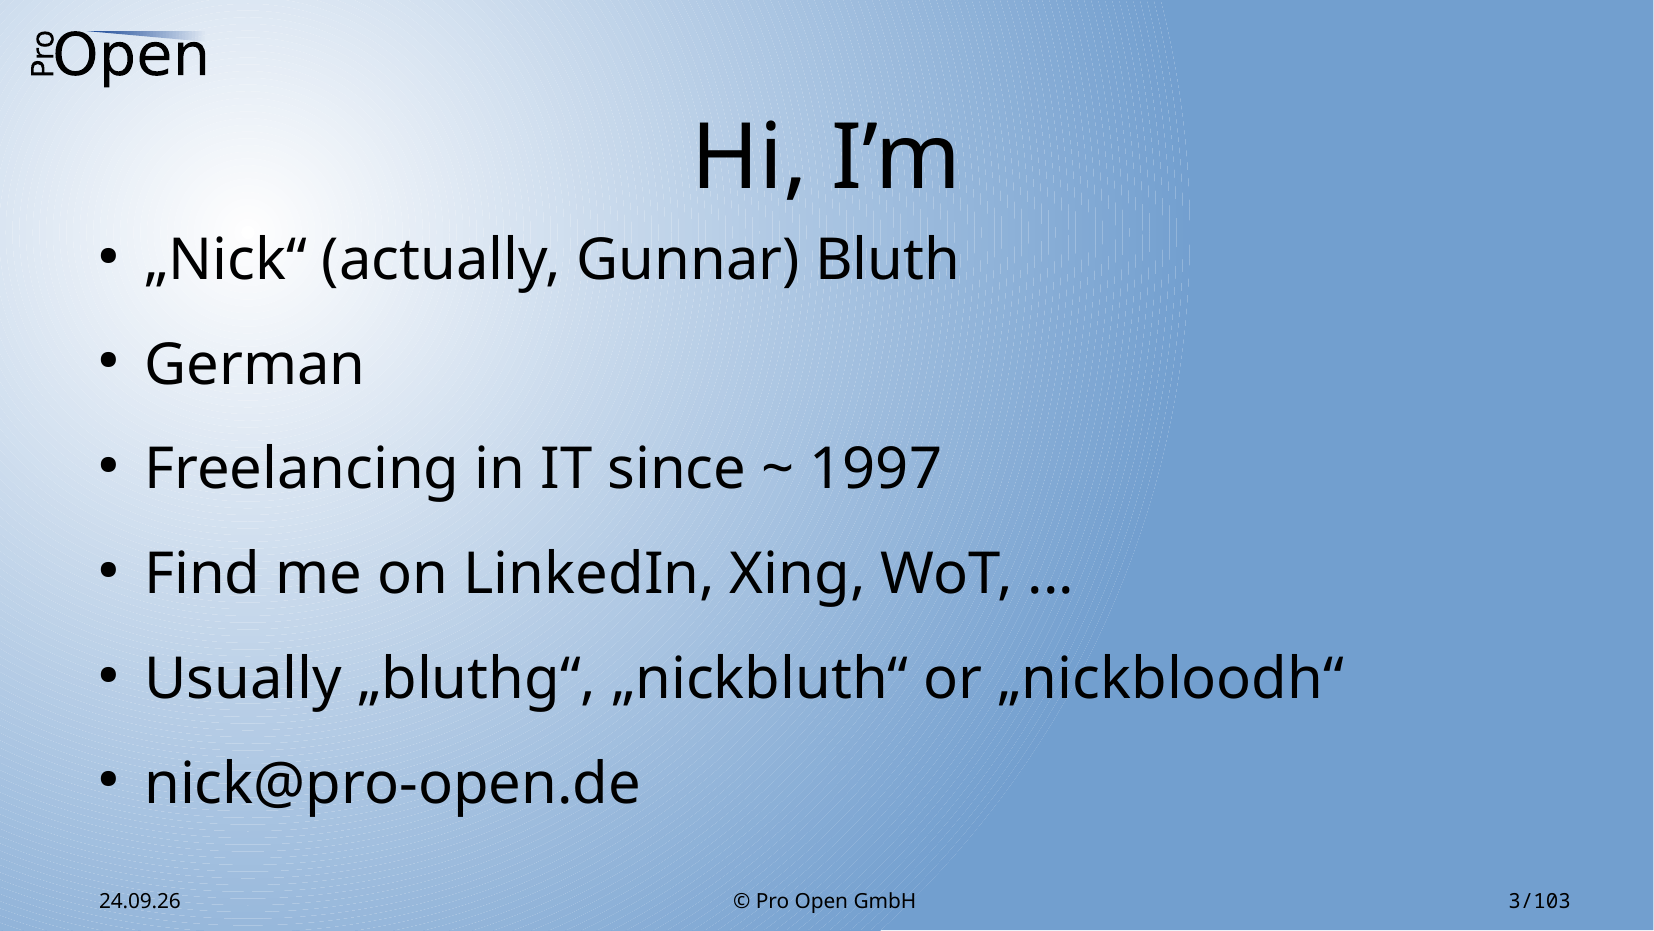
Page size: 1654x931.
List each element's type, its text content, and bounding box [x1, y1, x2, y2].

title Hi, I’m [82, 88, 1571, 217]
list „Nick“ (actually, Gunnar) Bluth German Freelancing in IT since ~ 1997 Find me on LinkedIn, Xing, WoT, ... Usually „bluthg“, „nickbluth“ or „nickbloodh“ nick@pro-open.de [82, 217, 1571, 827]
